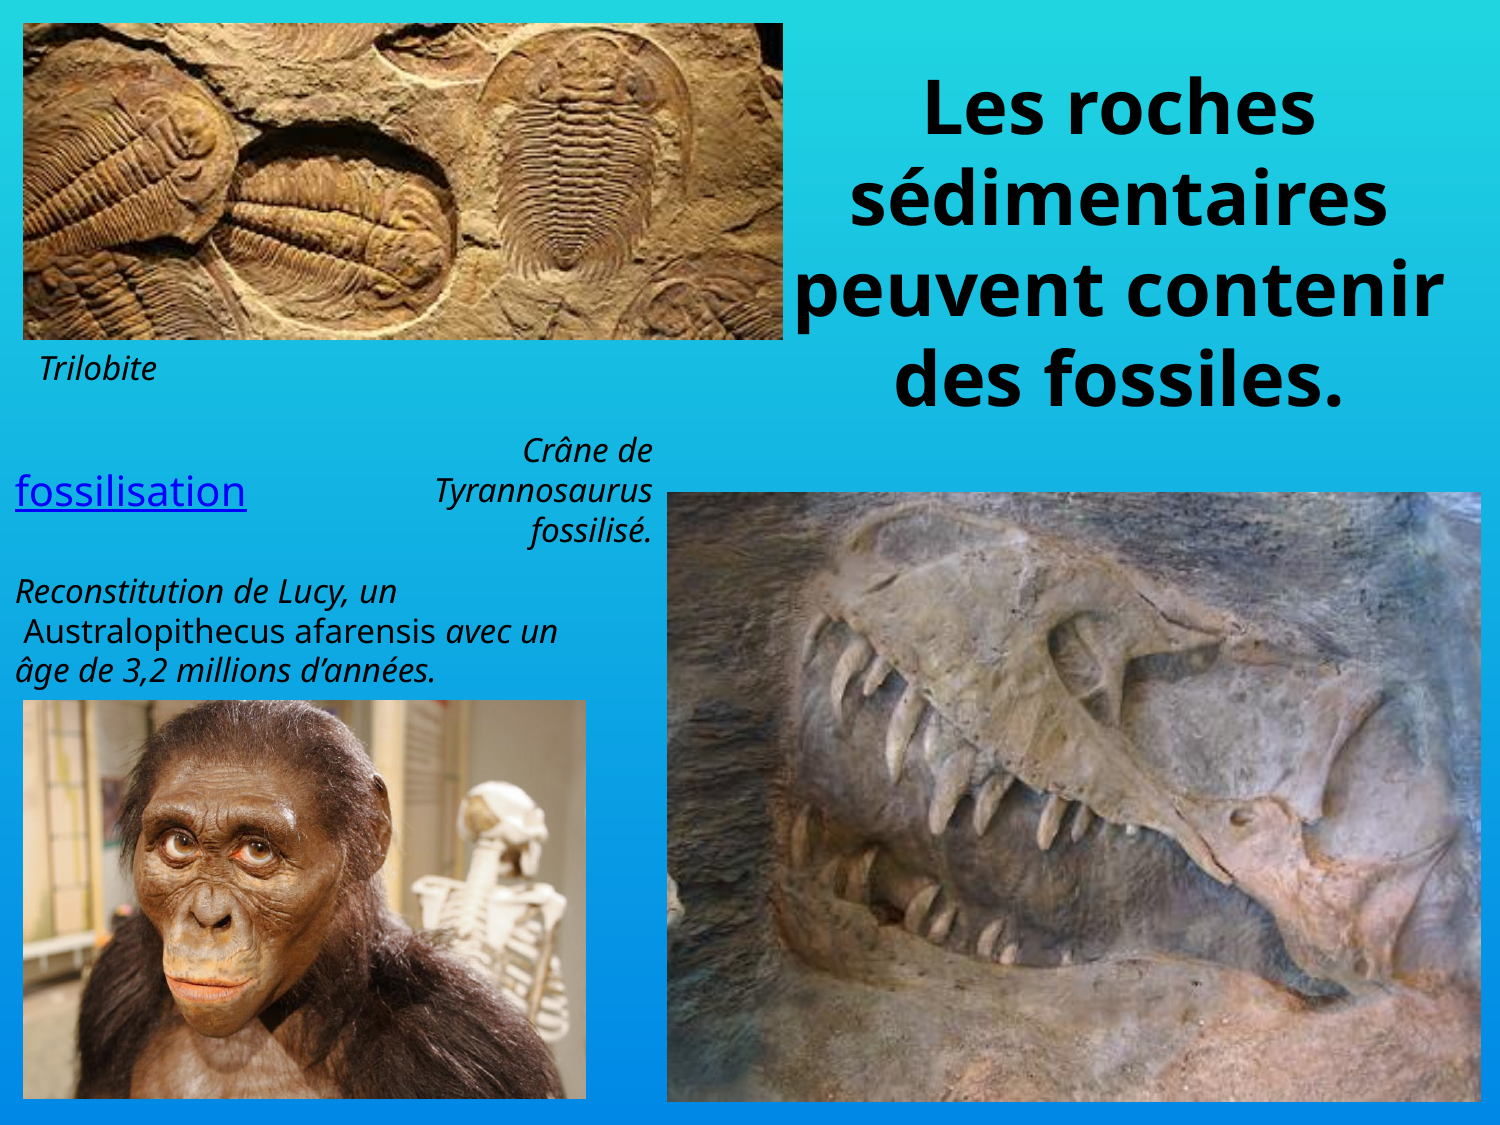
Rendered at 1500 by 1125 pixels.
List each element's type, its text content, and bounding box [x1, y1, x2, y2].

text_box fossilisation [0, 457, 293, 529]
picture [23, 701, 586, 1099]
picture [23, 23, 783, 340]
text_box Crâne de Tyrannosaurus fossilisé. [363, 421, 668, 557]
title Les roches sédimentaires peuvent contenir des fossiles. [773, 23, 1465, 457]
text_box Reconstitution de Lucy, un Australopithecus afarensis avec un âge de 3,2 millions d’années. [0, 562, 633, 698]
picture [667, 492, 1500, 1102]
text_box Trilobite [23, 339, 211, 395]
